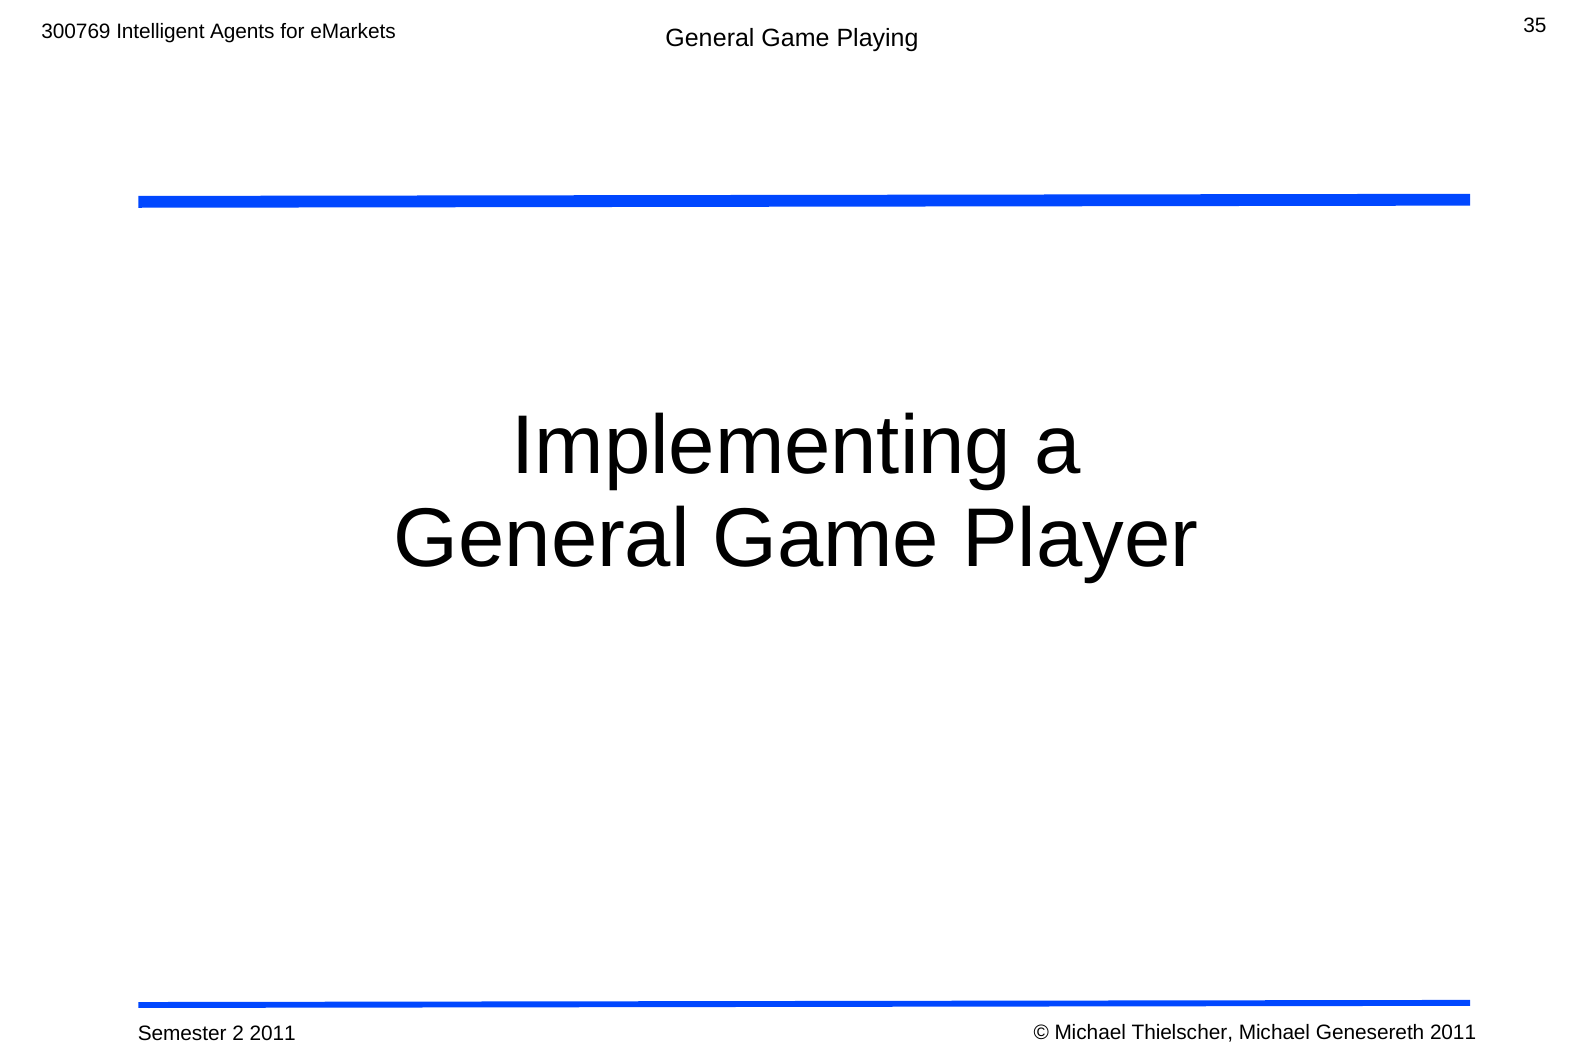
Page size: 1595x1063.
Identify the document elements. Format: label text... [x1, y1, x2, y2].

title Implementing a General Game Player [115, 397, 1478, 585]
